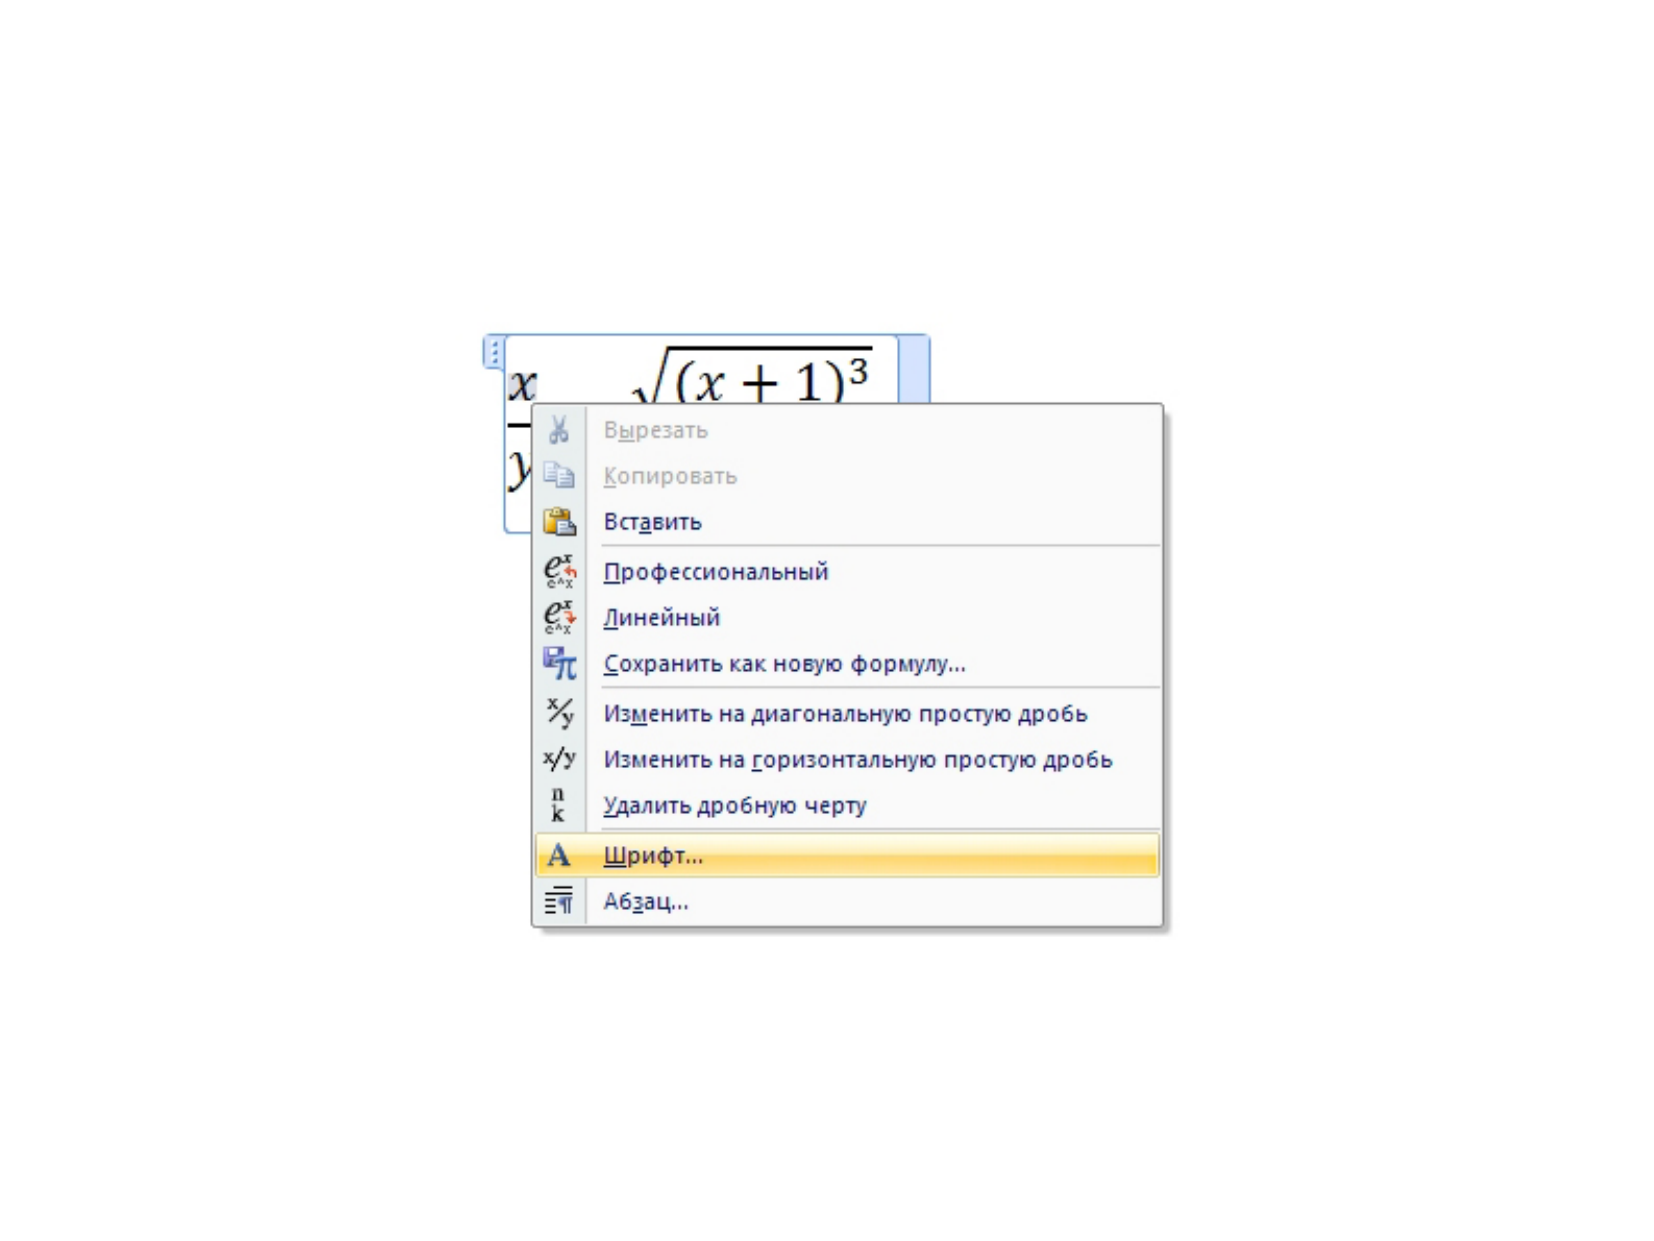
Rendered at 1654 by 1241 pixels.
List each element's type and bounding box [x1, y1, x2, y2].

picture [379, 257, 1265, 1012]
